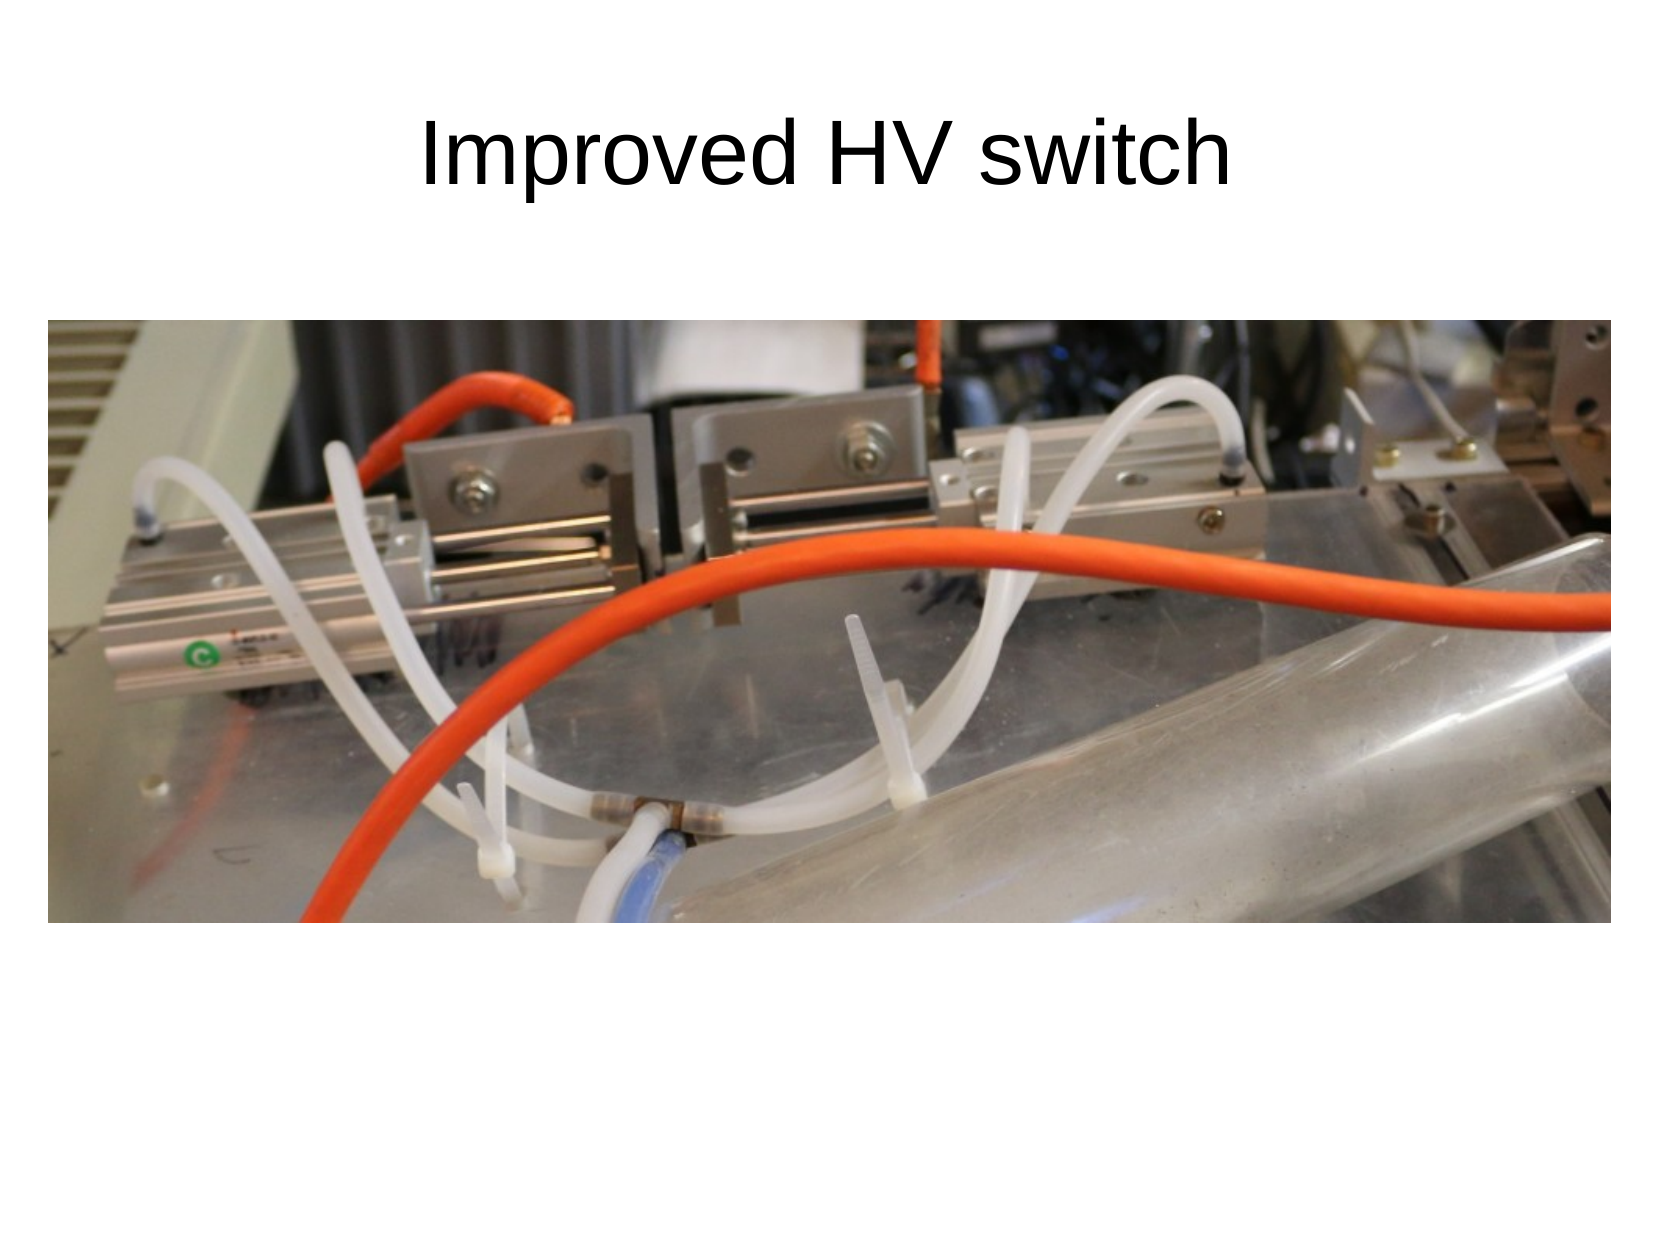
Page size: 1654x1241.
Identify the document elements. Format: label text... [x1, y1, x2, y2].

title Improved HV switch [82, 49, 1571, 257]
picture [48, 320, 1611, 923]
